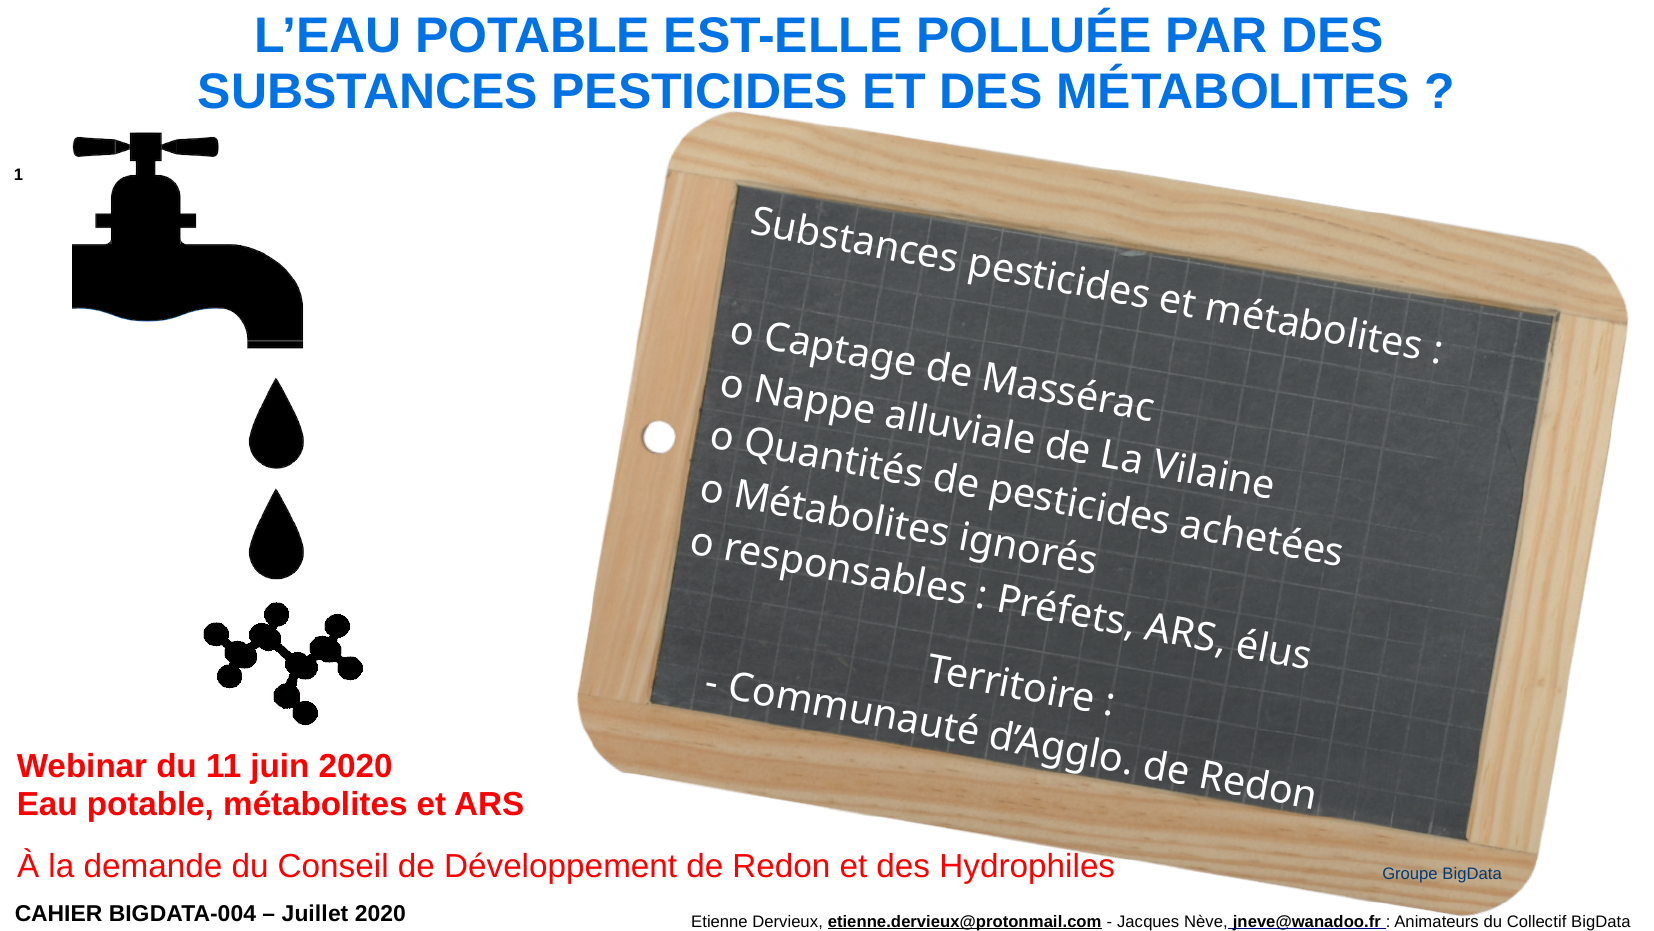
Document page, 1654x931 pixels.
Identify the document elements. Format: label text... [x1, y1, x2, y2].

picture [72, 113, 395, 740]
text_box L’EAU POTABLE EST-ELLE POLLUÉE PAR DES SUBSTANCES PESTICIDES ET DES MÉTABOLITES ? [183, 0, 1471, 127]
picture [1132, 850, 1413, 904]
text_box CAHIER BIGDATA-004 – Juillet 2020 [0, 893, 428, 931]
text_box À la demande du Conseil de Développement de Redon et des Hydrophiles [2, 840, 1132, 893]
text_box Groupe BigData [1367, 856, 1518, 891]
text_box Substances pesticides et métabolites : o Captage de Massérac o Nappe alluviale de La Vilaine o Quantités de pesticides achetées o Métabolites ignorés o responsables : Préfets, ARS, élus Territoire : - Communauté d’Agglo. de Redon [635, 182, 1549, 904]
text_box Etienne Dervieux, etienne.dervieux@protonmail.com - Jacques Nève, jneve@wanadoo.fr : Animateurs du Collectif BigData [676, 904, 1654, 931]
text_box [0, 157, 110, 192]
text_box Webinar du 11 juin 2020 Eau potable, métabolites et ARS [2, 740, 540, 830]
picture [548, 127, 1654, 904]
